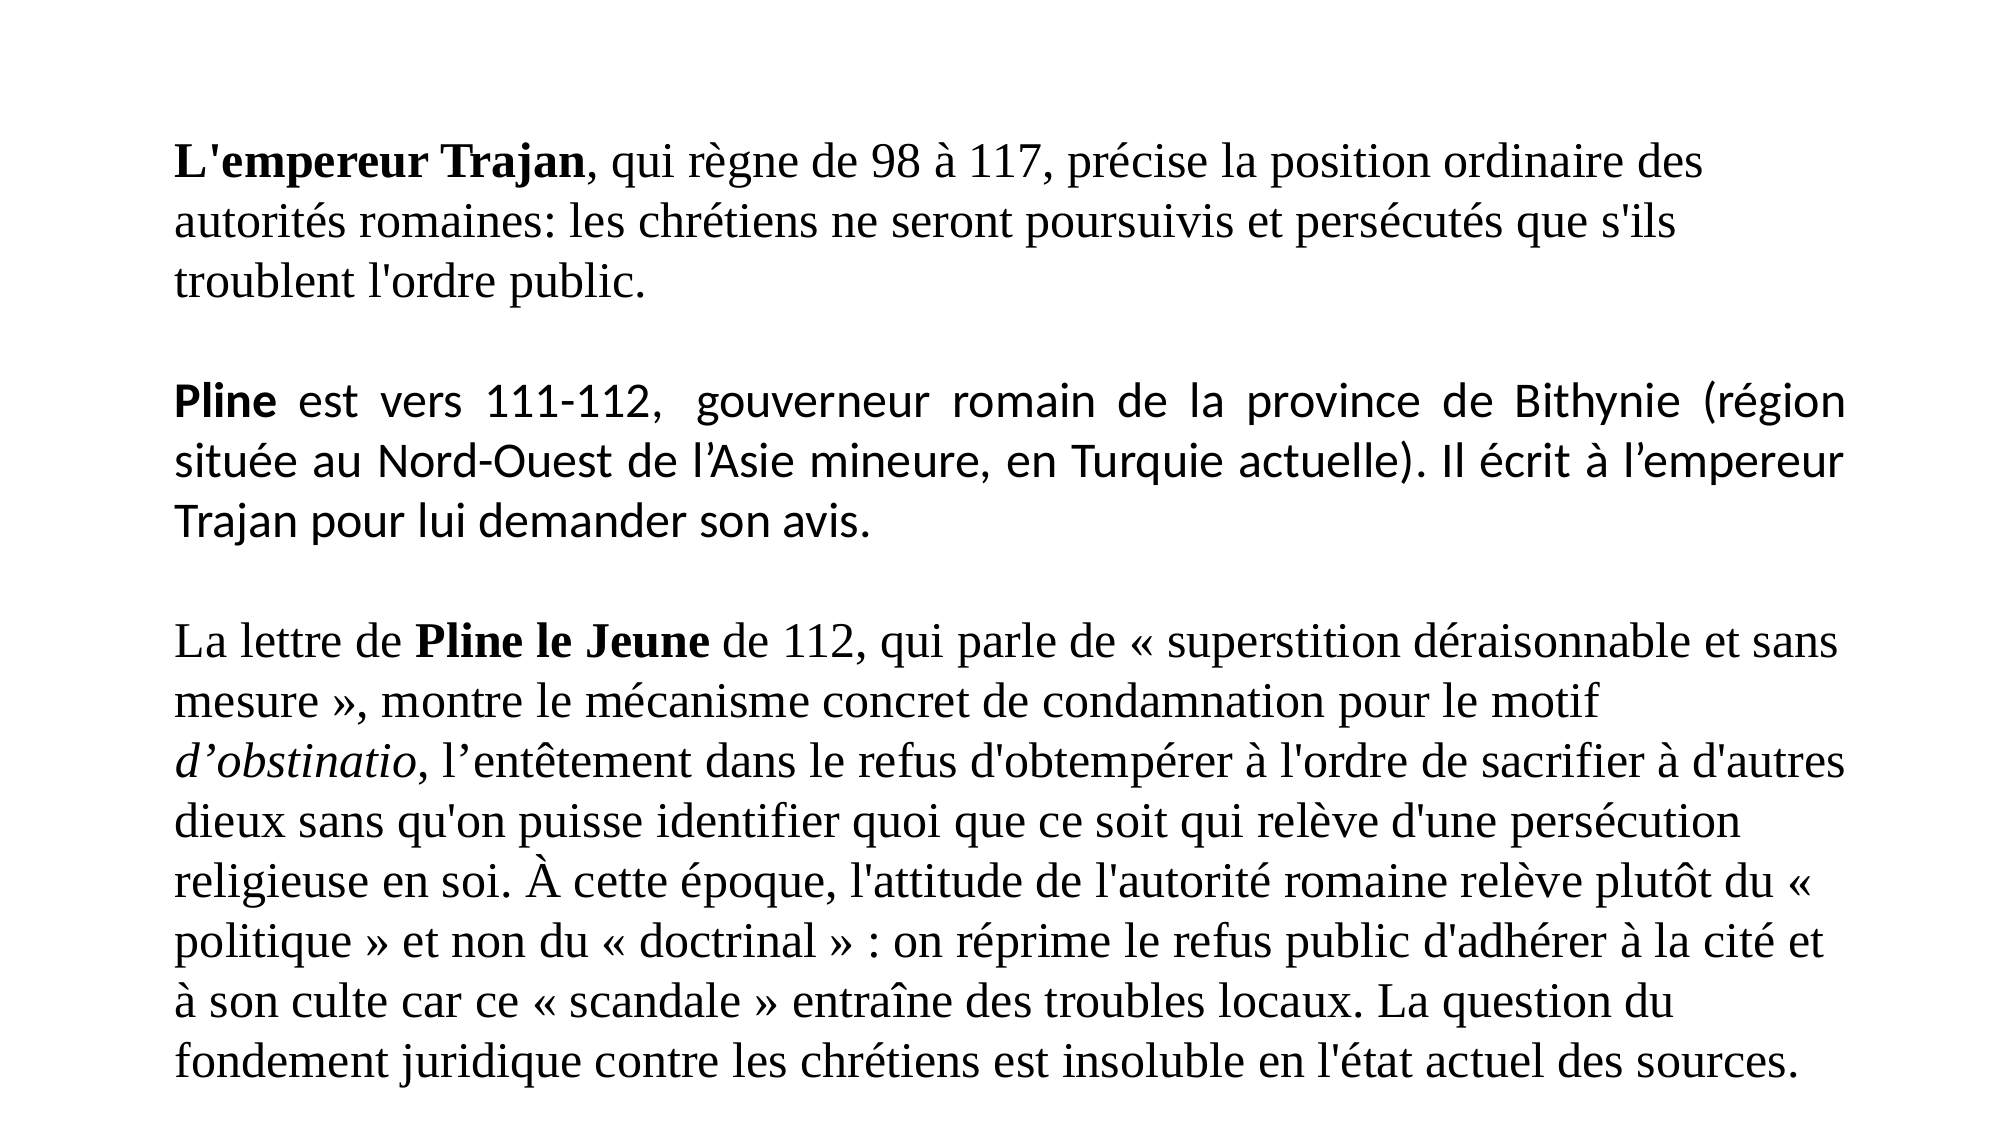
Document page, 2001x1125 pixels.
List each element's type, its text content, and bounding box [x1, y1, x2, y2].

text_box L'empereur Trajan, qui règne de 98 à 117, précise la position ordinaire des autorités romaines: les chrétiens ne seront poursuivis et persécutés que s'ils troublent l'ordre public. Pline est vers 111-112, gouverneur romain de la province de Bithynie (région située au Nord-Ouest de l’Asie mineure, en Turquie actuelle). Il écrit à l’empereur Trajan pour lui demander son avis. La lettre de Pline le Jeune de 112, qui parle de « superstition déraisonnable et sans mesure », montre le mécanisme concret de condamnation pour le motif d’obstinatio, l’entêtement dans le refus d'obtempérer à l'ordre de sacrifier à d'autres dieux sans qu'on puisse identifier quoi que ce soit qui relève d'une persécution religieuse en soi. À cette époque, l'attitude de l'autorité romaine relève plutôt du « politique » et non du « doctrinal » : on réprime le refus public d'adhérer à la cité et à son culte car ce « scandale » entraîne des troubles locaux. La question du fondement juridique contre les chrétiens est insoluble en l'état actuel des sources. [159, 120, 1870, 1105]
